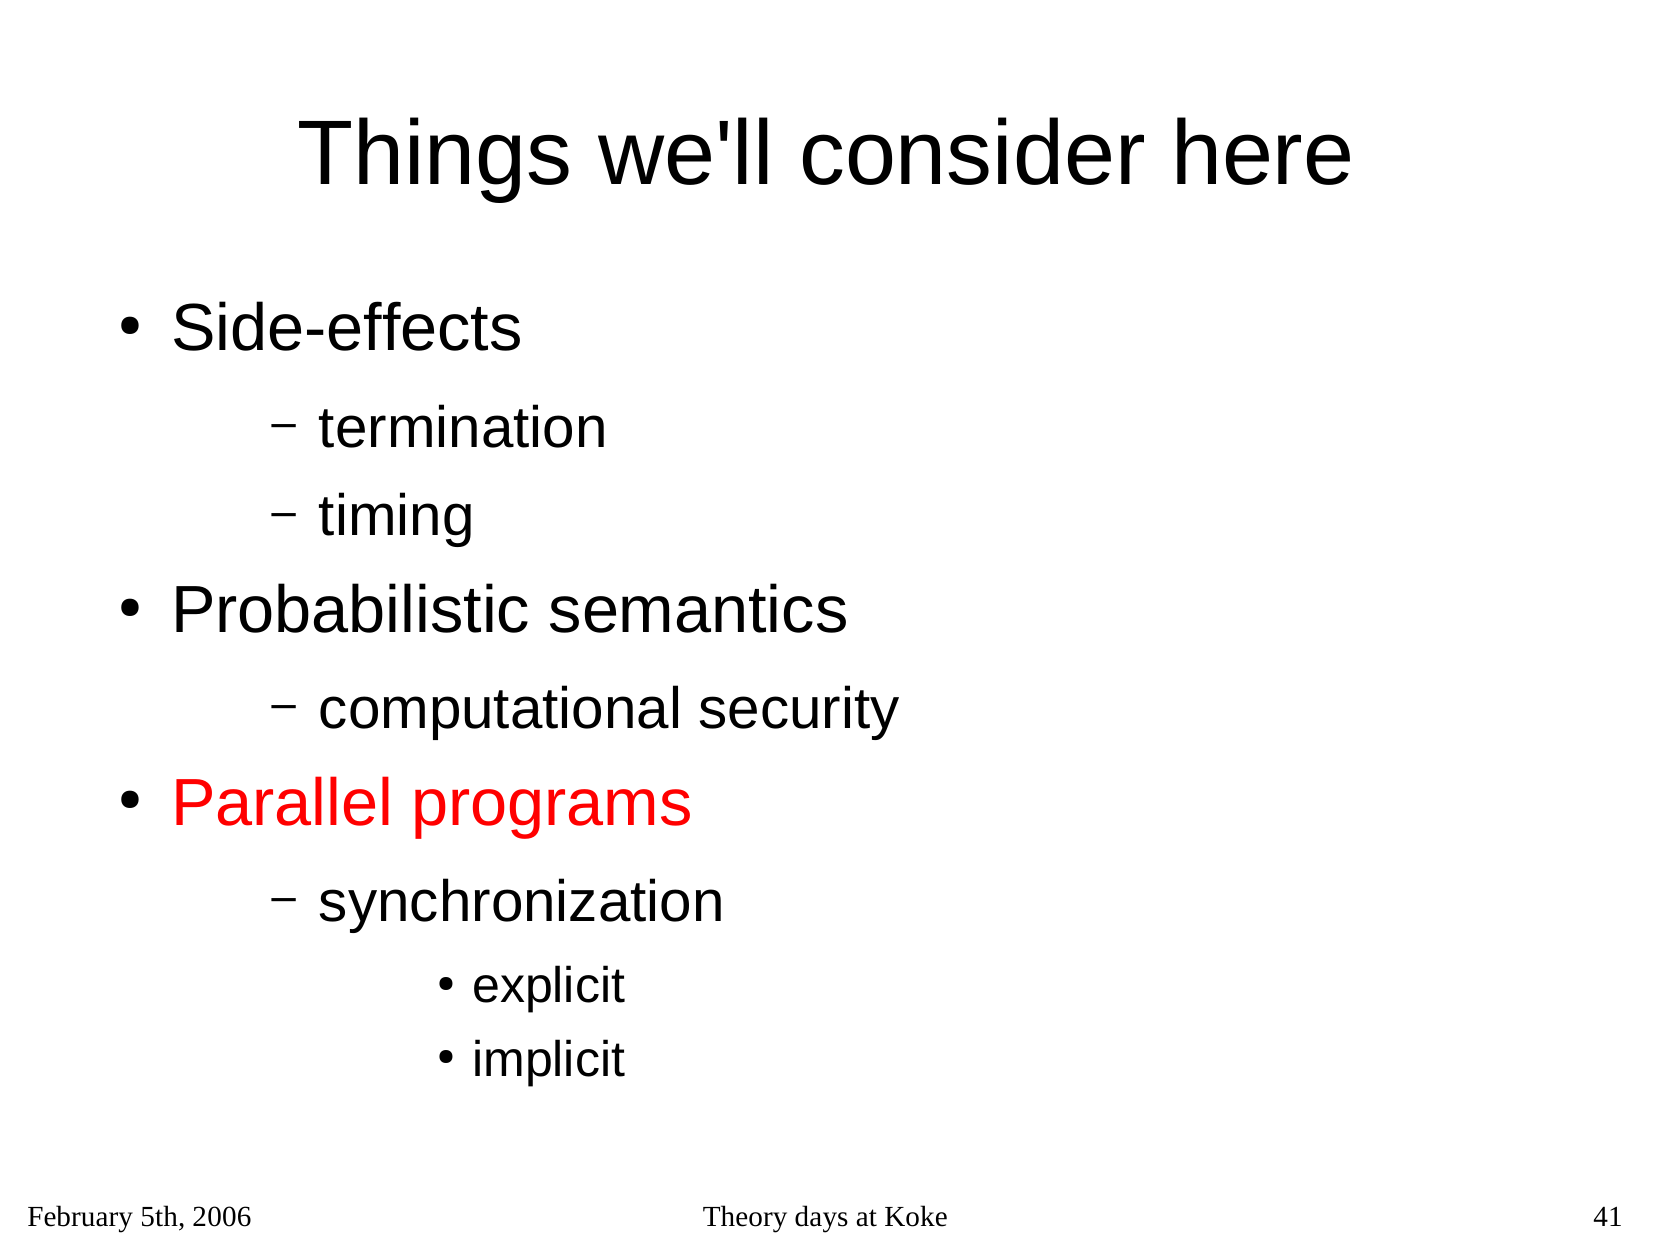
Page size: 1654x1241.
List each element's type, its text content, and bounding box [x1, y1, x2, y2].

list Side-effects termination timing Probabilistic semantics computational security Parallel programs synchronization explicit implicit [82, 290, 1571, 1109]
title Things we'll consider here [82, 49, 1571, 257]
